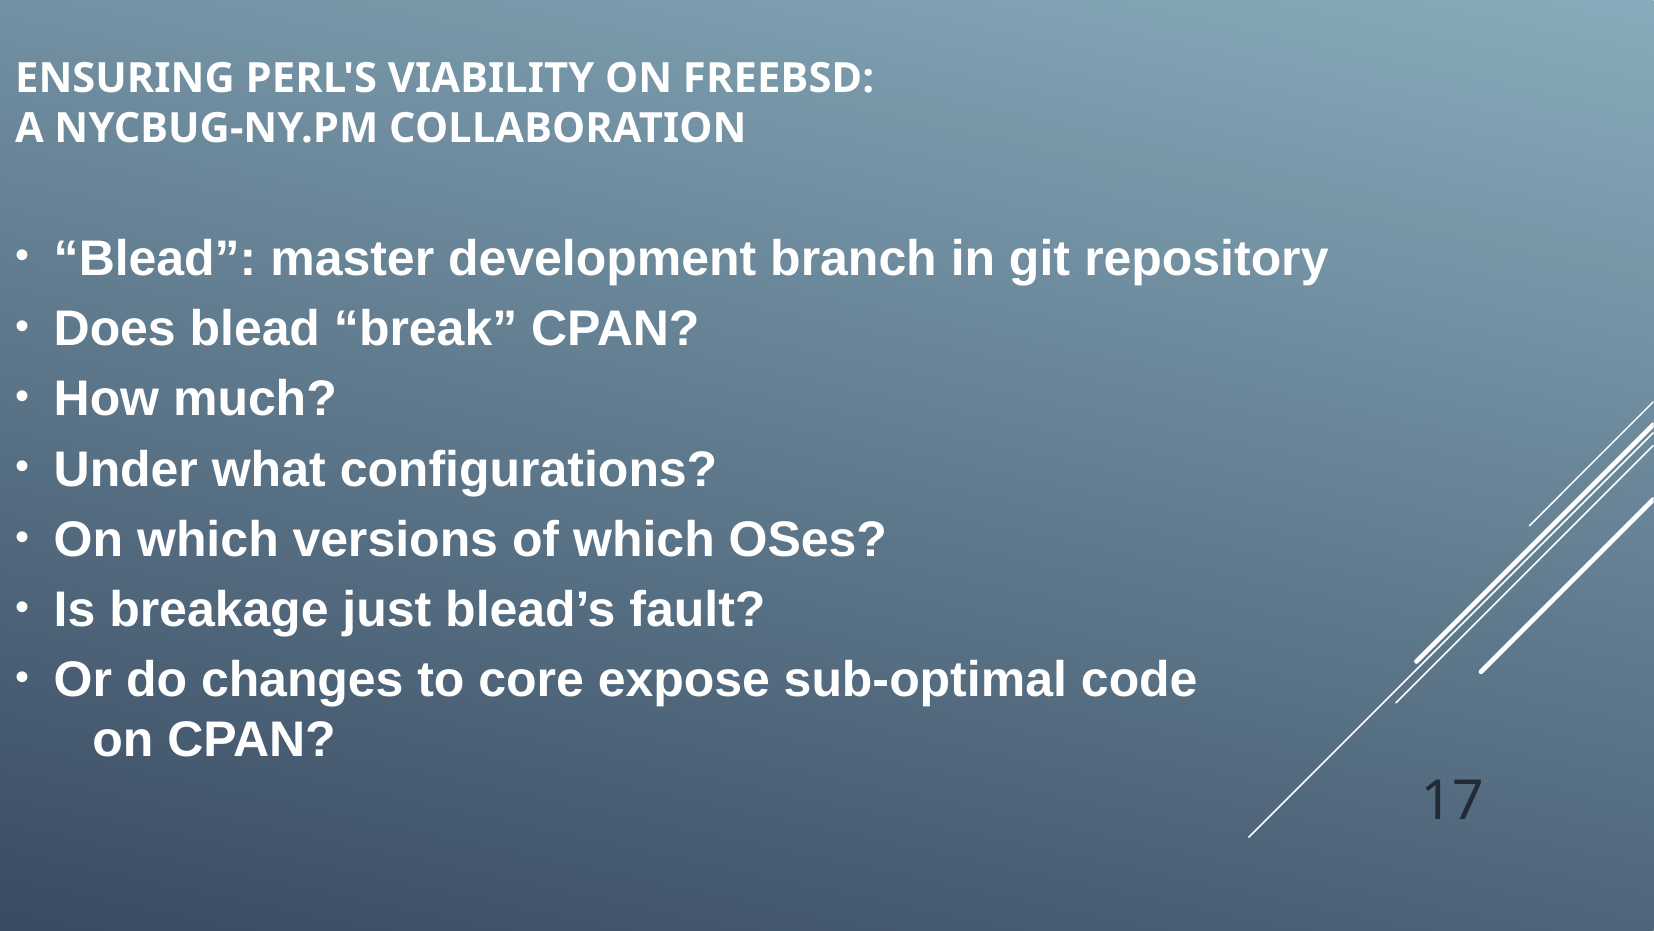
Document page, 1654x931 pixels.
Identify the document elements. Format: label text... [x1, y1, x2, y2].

title Ensuring Perl's Viability on FreeBSD: A NYCBUG-NY.PM Collaboration [0, 36, 1133, 166]
subtitle “Blead”: master development branch in git repository Does blead “break” CPAN? How much? Under what configurations? On which versions of which OSes? Is breakage just blead’s fault? Or do changes to core expose sub-optimal code on CPAN? [0, 217, 1489, 871]
